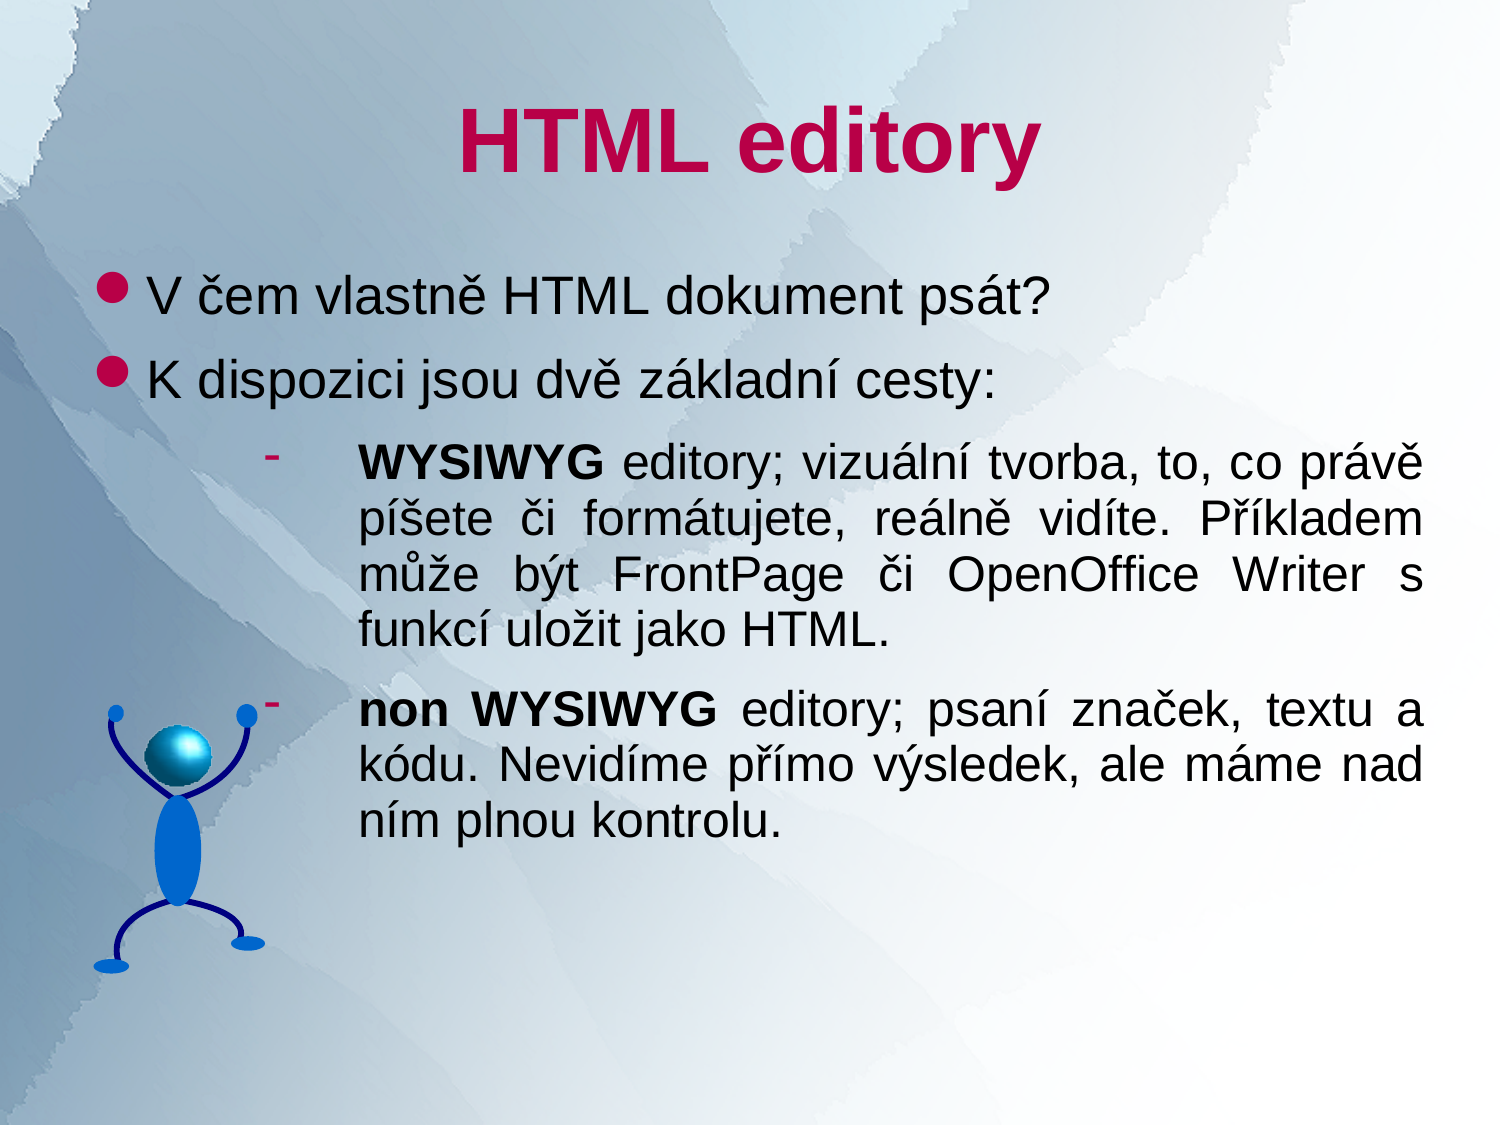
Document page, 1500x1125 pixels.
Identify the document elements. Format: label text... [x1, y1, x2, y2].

picture [0, 0, 1500, 1125]
text_box [230, 936, 266, 951]
text_box [93, 959, 130, 974]
text_box HTML editory [75, 44, 1426, 233]
text_box [154, 795, 202, 907]
text_box V čem vlastně HTML dokument psát? K dispozici jsou dvě základní cesty: WYSIWYG editory; vizuální tvorba, to, co právě píšete či formátujete, reálně vidíte. Příkladem může být FrontPage či OpenOffice Writer s funkcí uložit jako HTML. non WYSIWYG editory; psaní značek, textu a kódu. Nevidíme přímo výsledek, ale máme nad ním plnou kontrolu. [75, 262, 1426, 1004]
text_box [236, 704, 258, 728]
text_box [108, 704, 124, 723]
